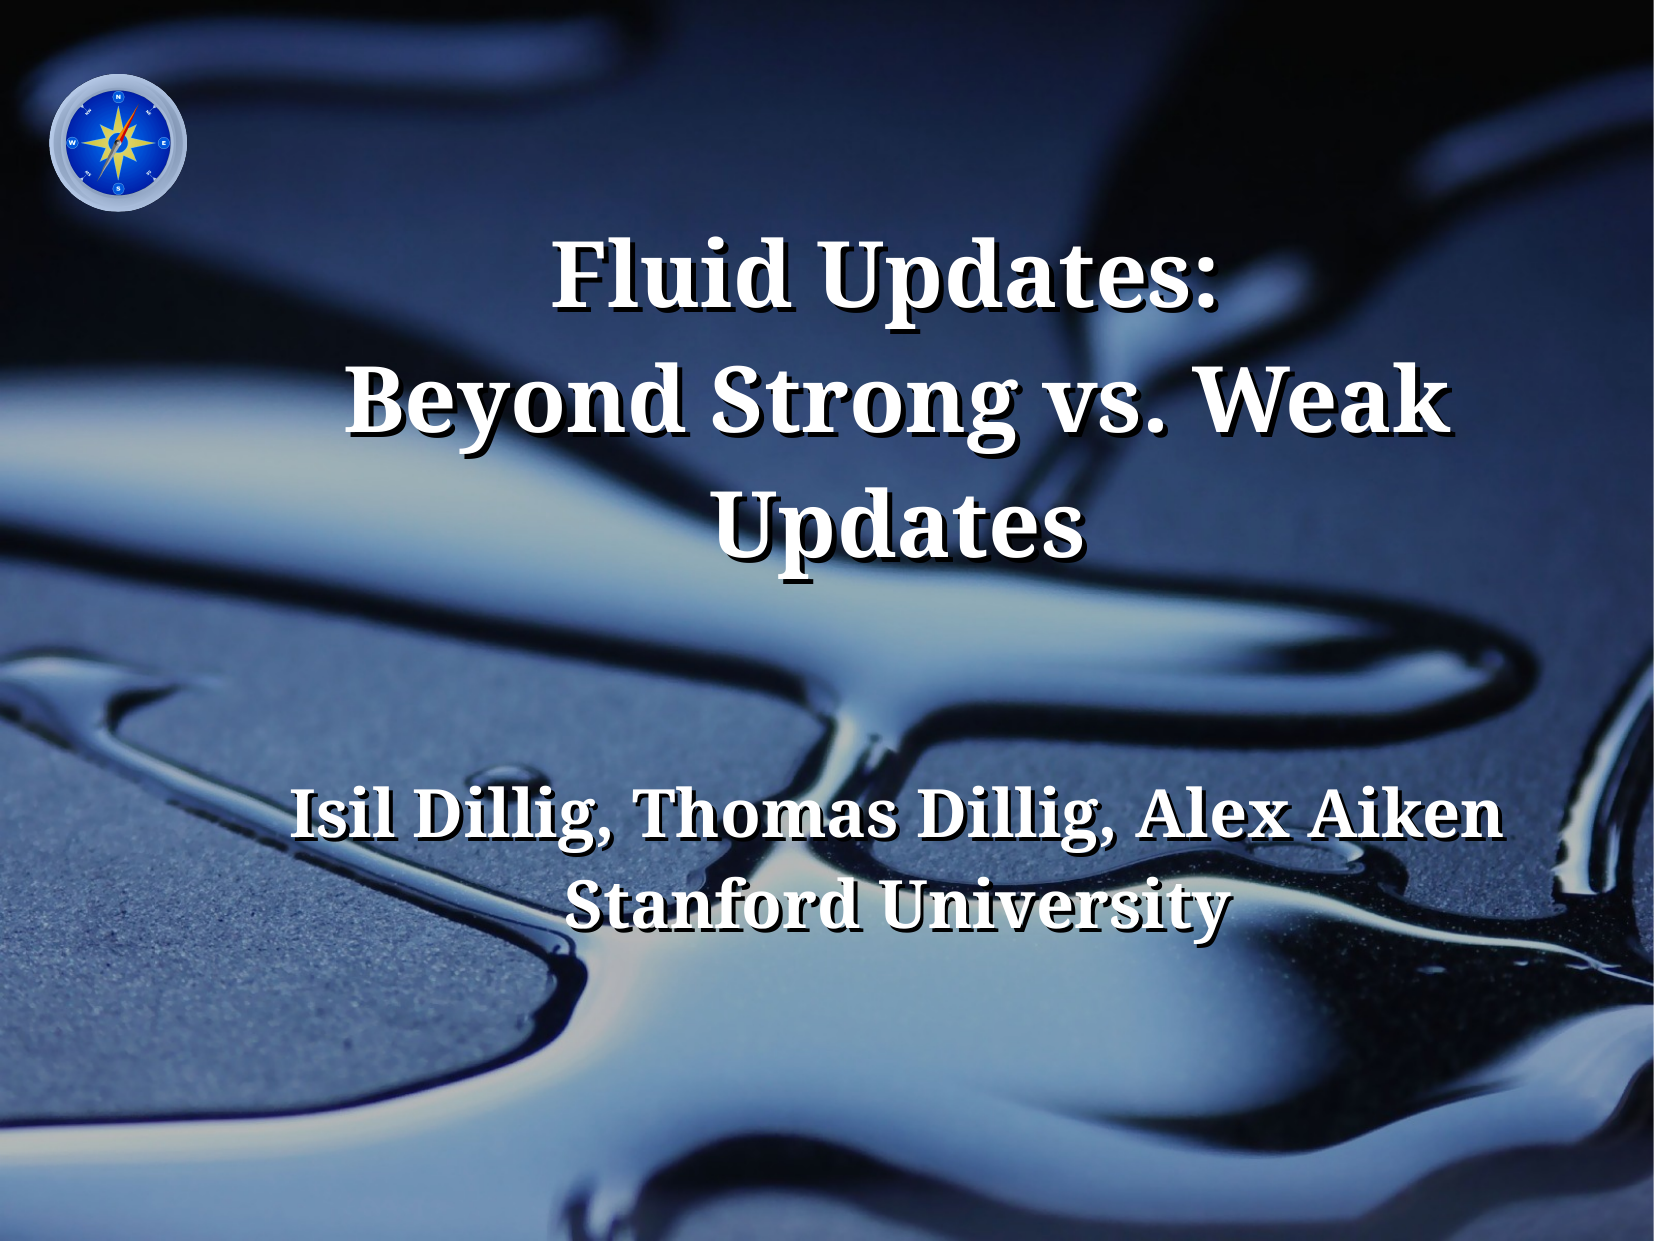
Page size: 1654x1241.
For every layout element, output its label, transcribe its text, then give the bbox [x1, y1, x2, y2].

subtitle Fluid Updates: Beyond Strong vs. Weak Updates Isil Dillig, Thomas Dillig, Alex Aiken Stanford University [225, 49, 1571, 1109]
picture [0, 0, 1654, 1241]
